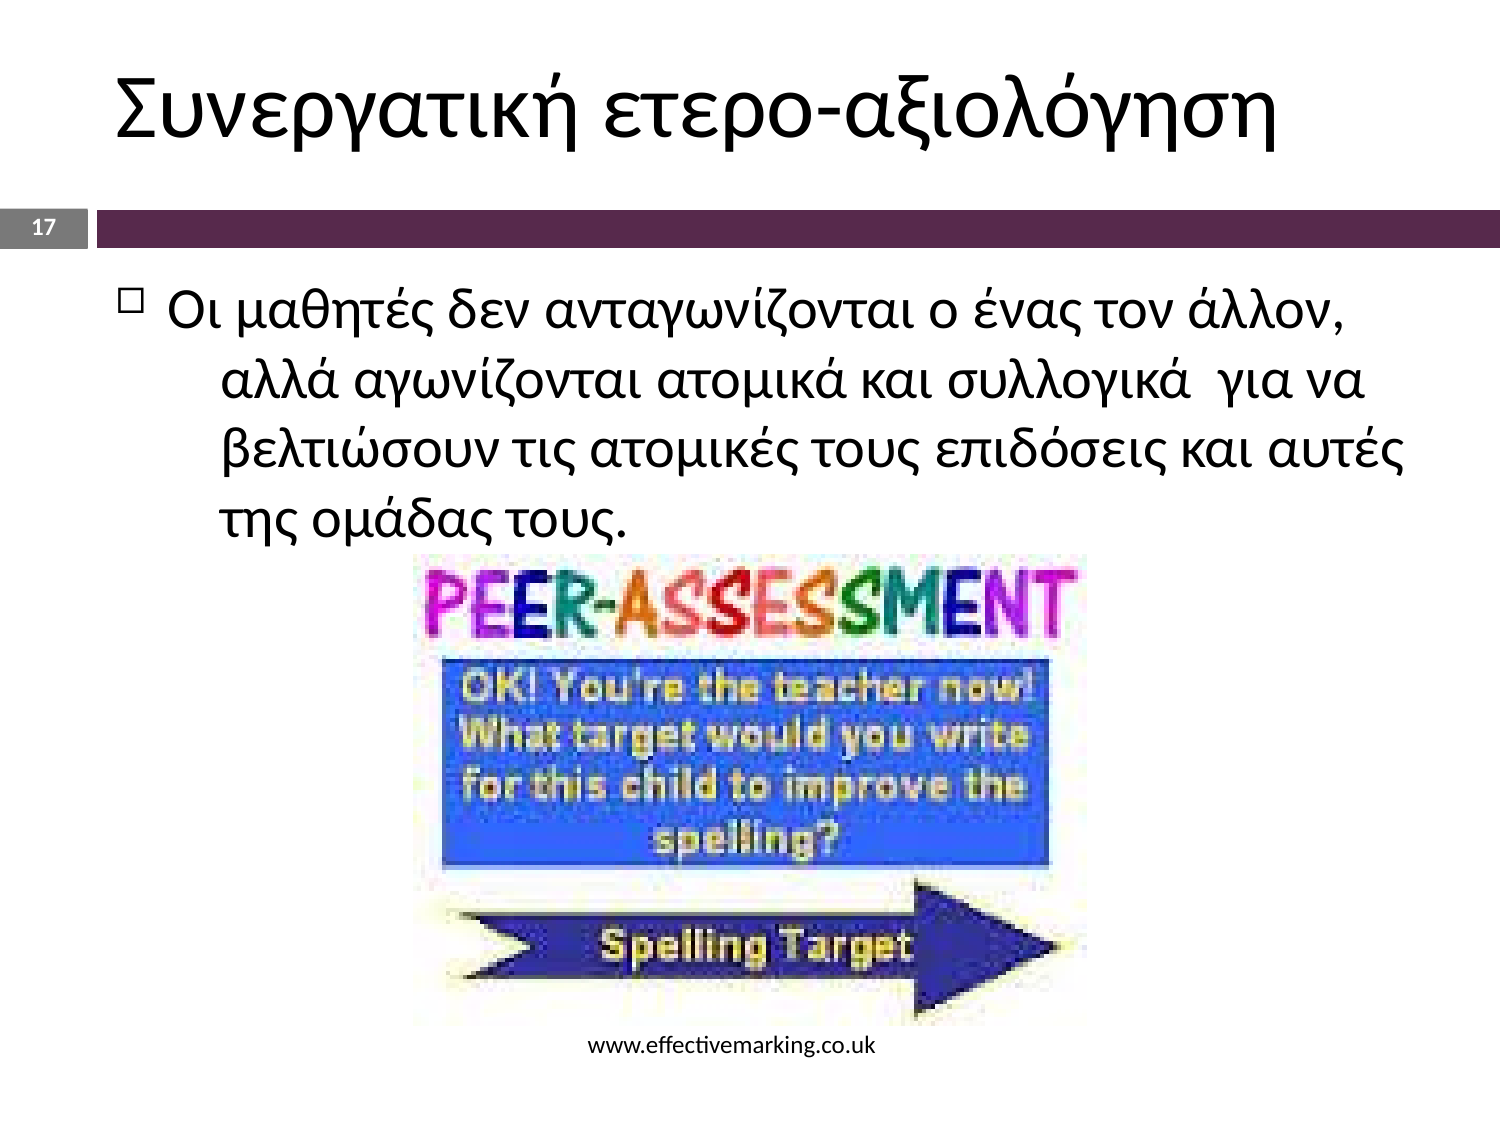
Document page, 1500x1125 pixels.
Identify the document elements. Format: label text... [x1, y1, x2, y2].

text_box www.effectivemarking.co.uk [573, 1022, 891, 1067]
text_box 17 [0, 208, 88, 249]
list Οι μαθητές δεν ανταγωνίζονται ο ένας τον άλλον, αλλά αγωνίζονται ατομικά και συλλογικά για να βελτιώσουν τις ατομικές τους επιδόσεις και αυτές της ομάδας τους. [100, 262, 1438, 1000]
picture [413, 554, 1087, 1026]
title Συνεργατική ετερο-αξιολόγηση [100, 19, 1438, 182]
